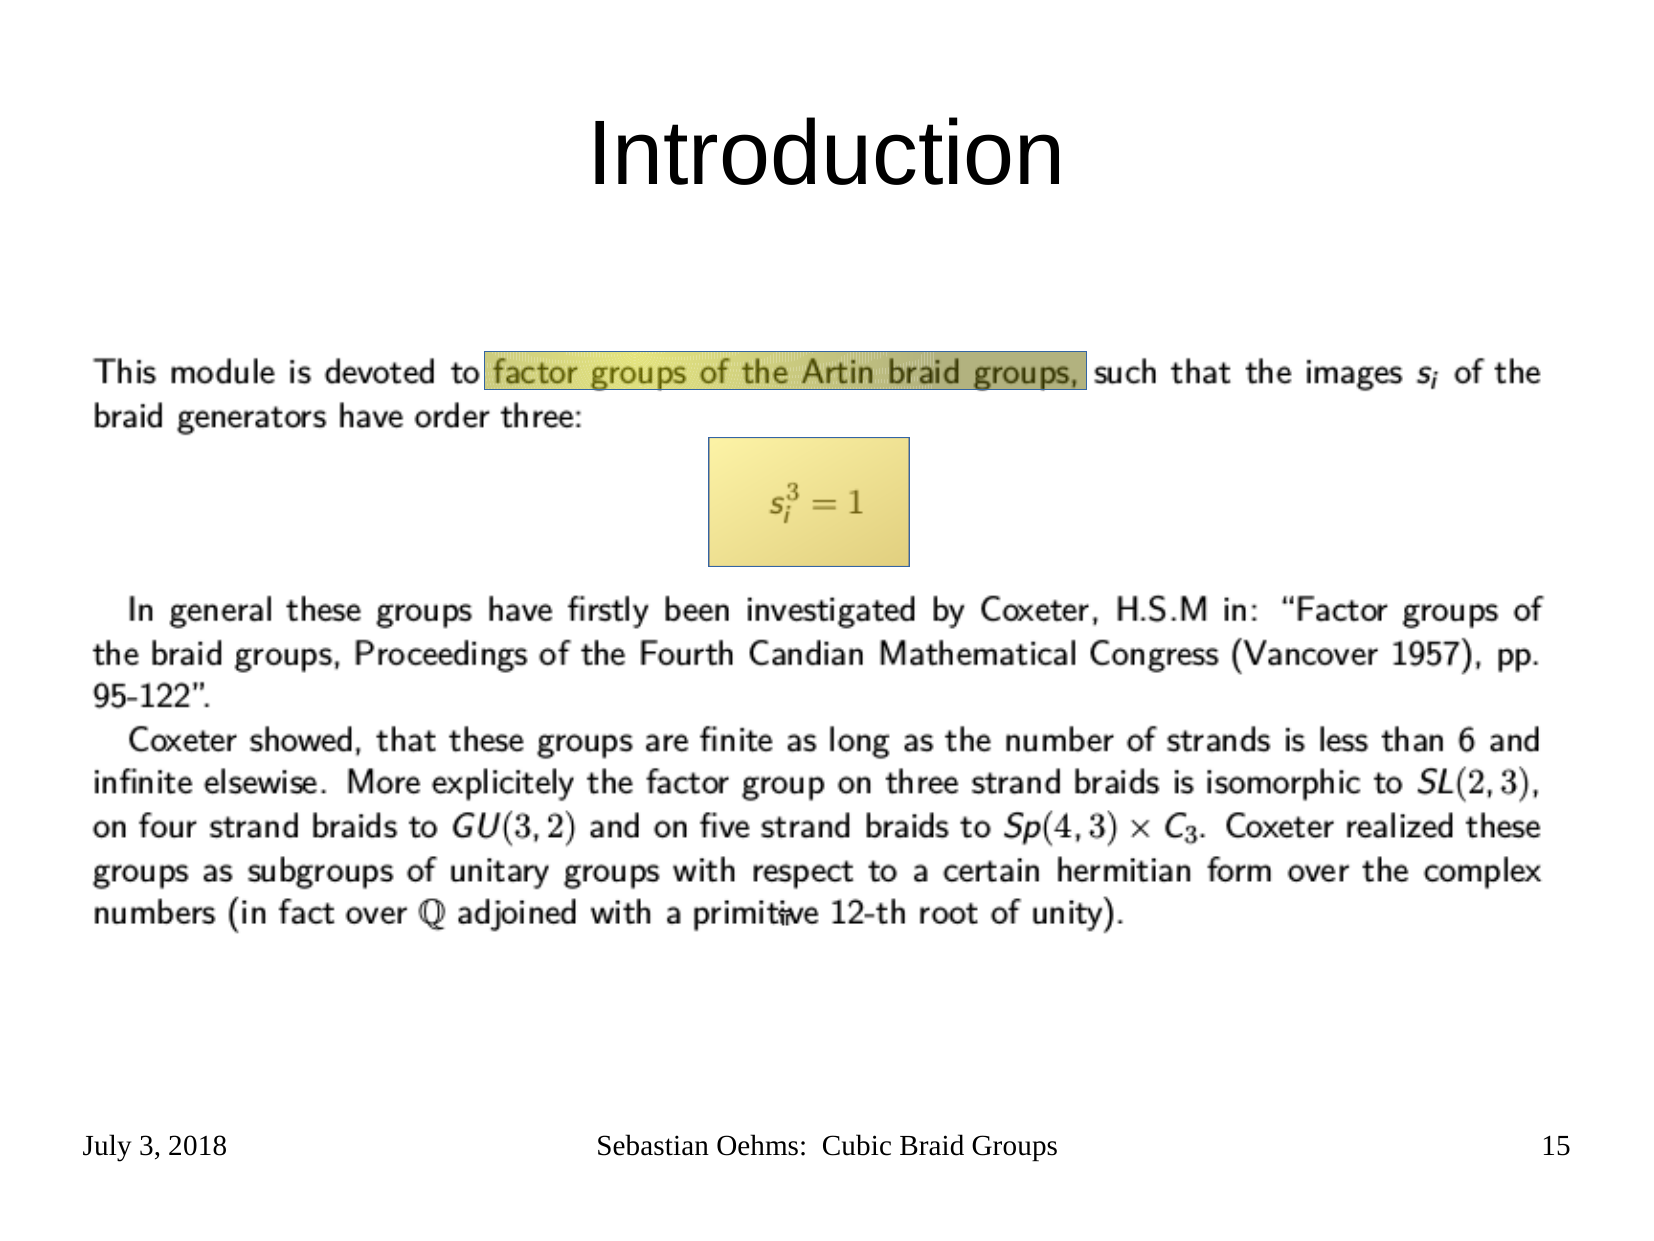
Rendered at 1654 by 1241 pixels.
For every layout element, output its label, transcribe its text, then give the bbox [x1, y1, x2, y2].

title Introduction [82, 49, 1571, 257]
picture [78, 351, 1560, 947]
text_box [484, 351, 1087, 390]
text_box [708, 437, 910, 567]
